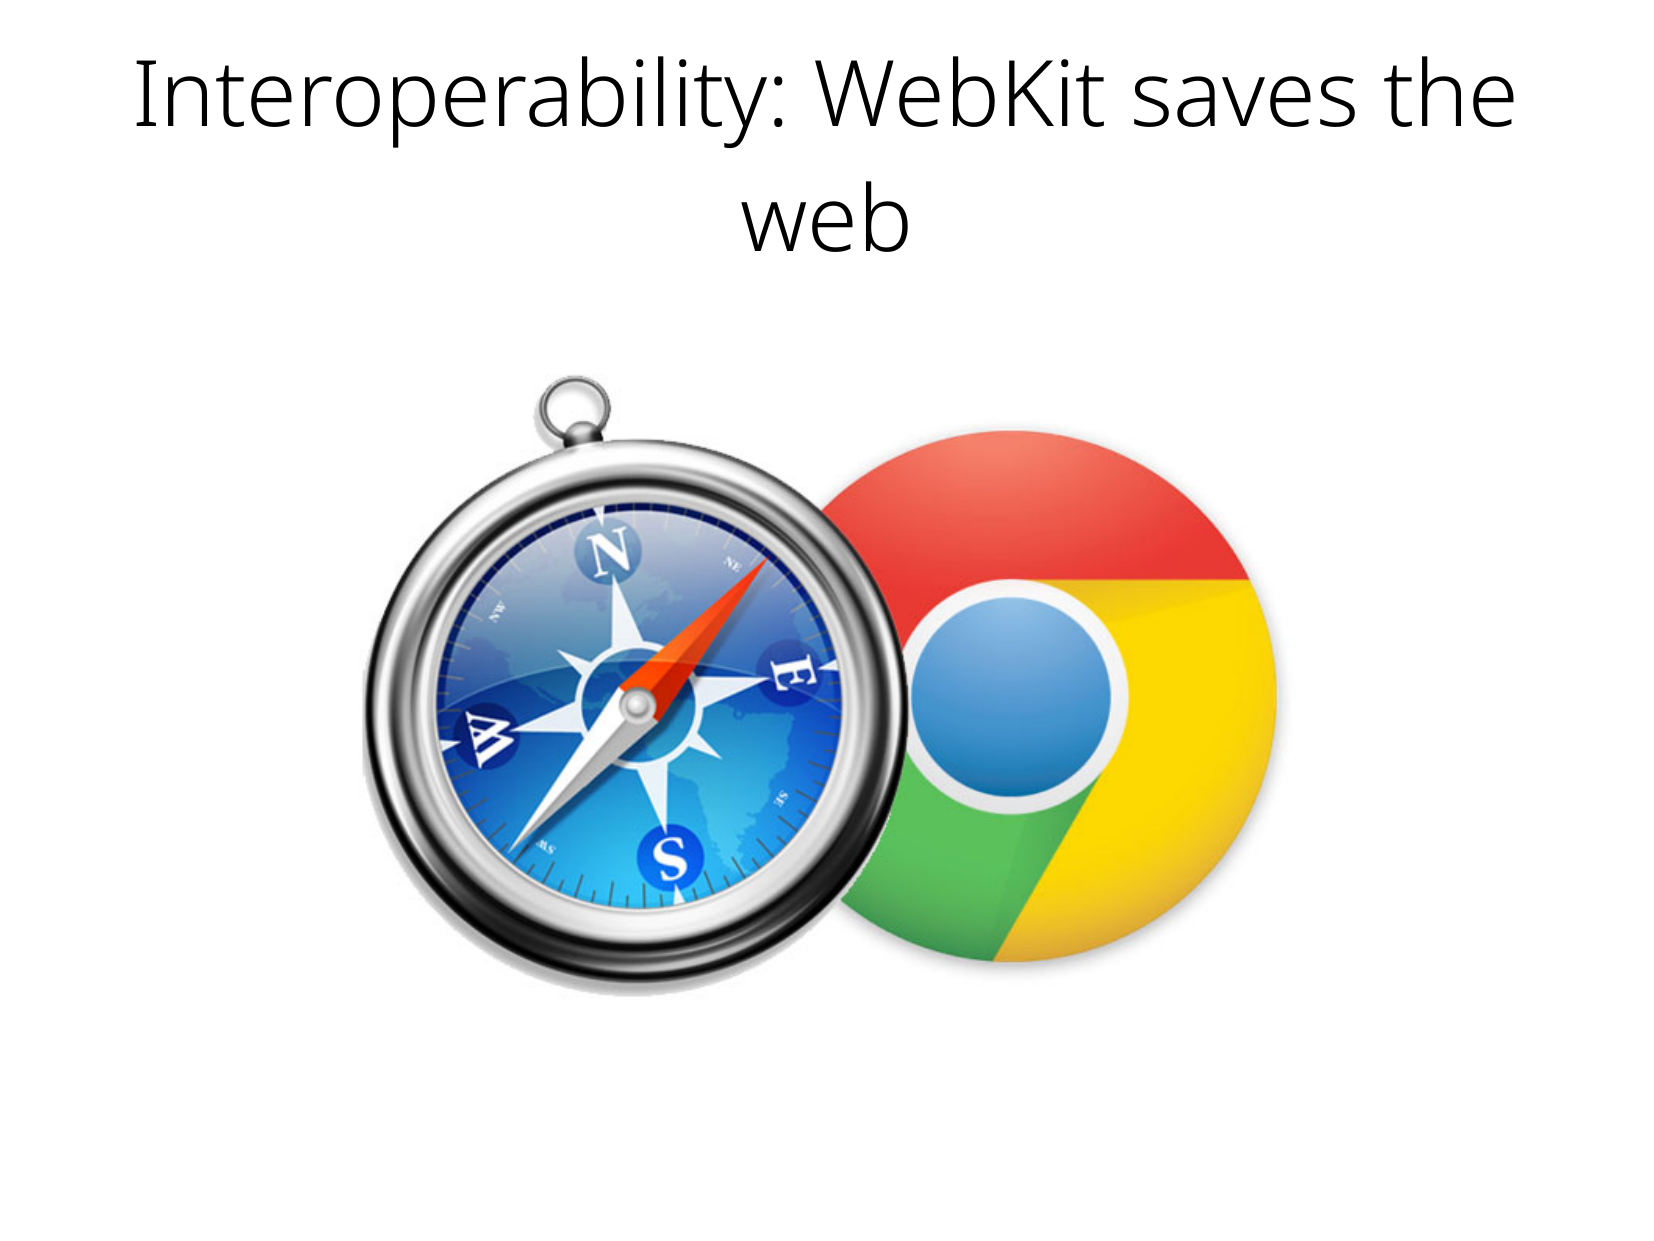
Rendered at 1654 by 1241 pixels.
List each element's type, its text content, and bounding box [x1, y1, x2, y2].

picture [358, 337, 1296, 1047]
title Interoperability: WebKit saves the web [82, 49, 1571, 257]
